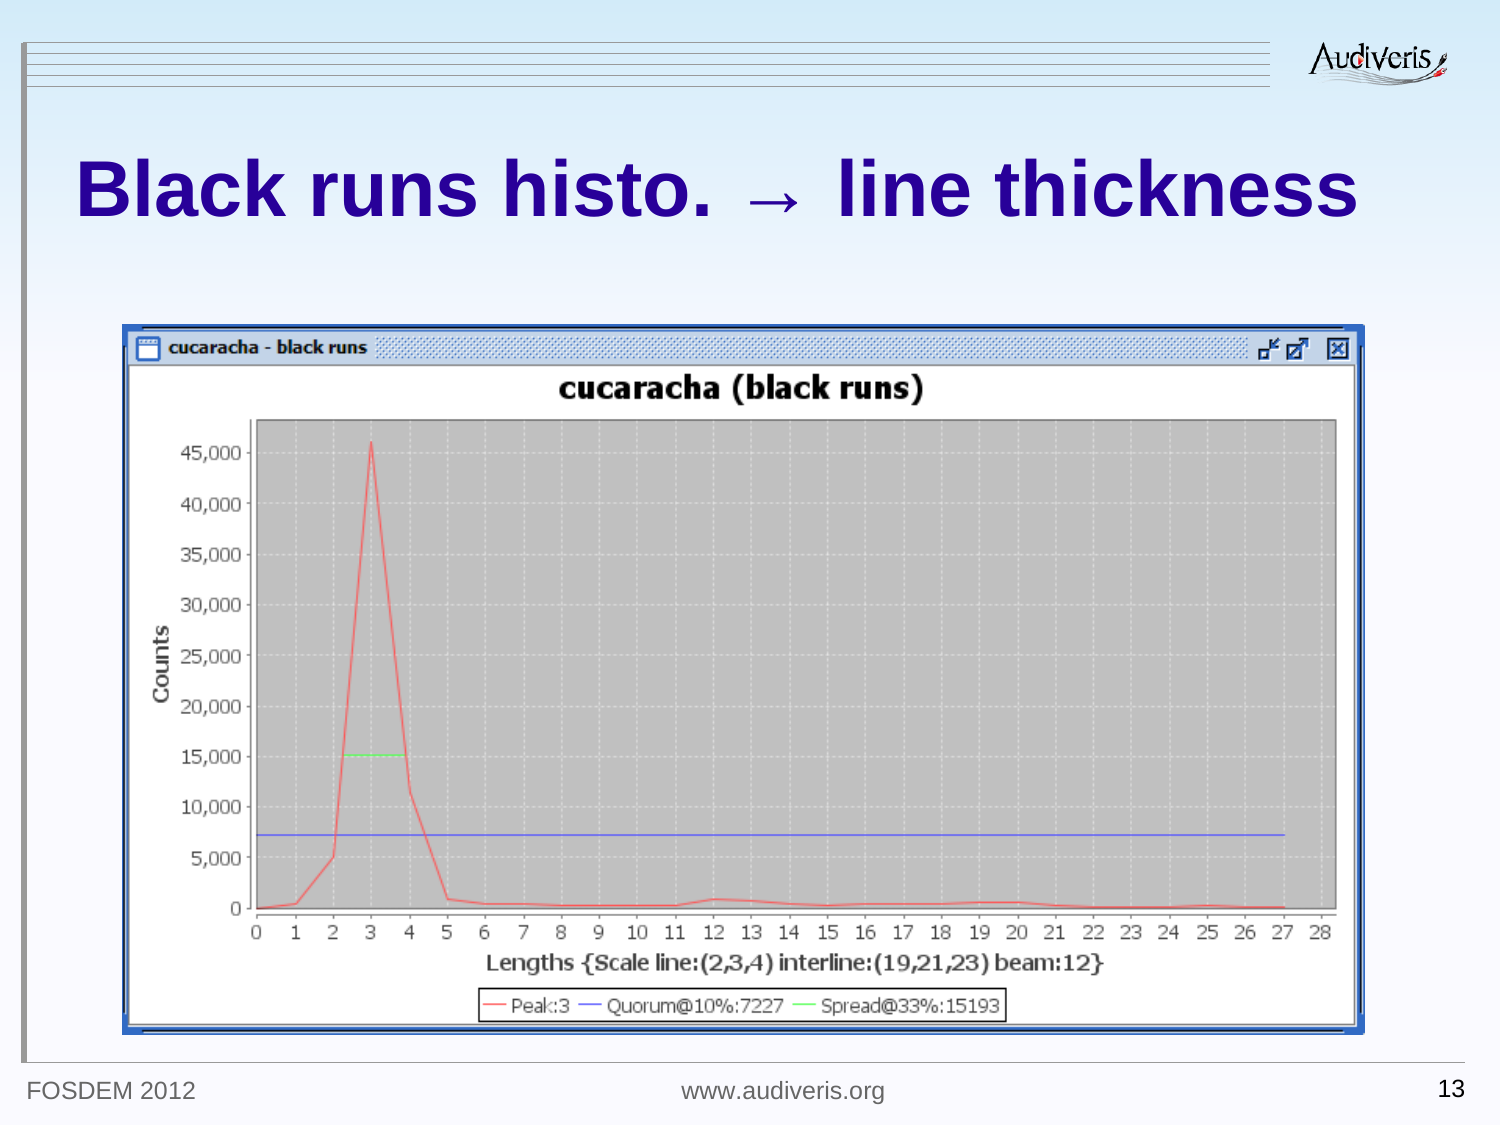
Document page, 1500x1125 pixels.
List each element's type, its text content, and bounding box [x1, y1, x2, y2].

title Black runs histo. → line thickness [75, 130, 1437, 264]
picture [122, 324, 1365, 1035]
picture [1306, 29, 1447, 89]
